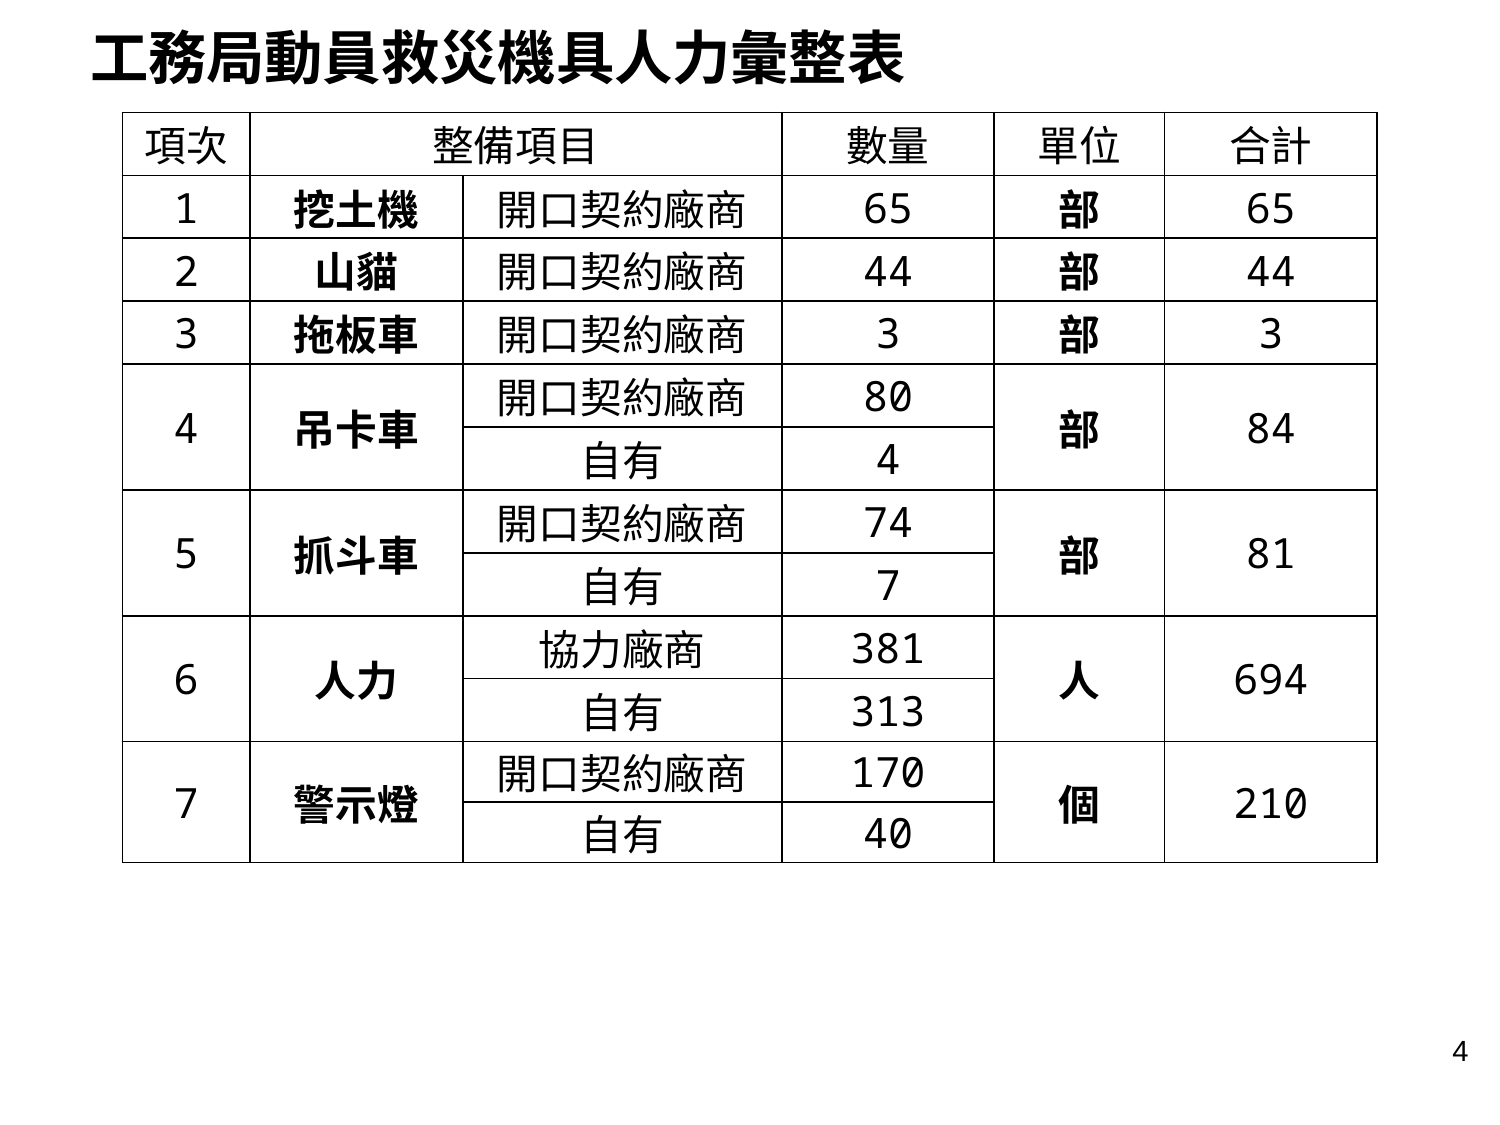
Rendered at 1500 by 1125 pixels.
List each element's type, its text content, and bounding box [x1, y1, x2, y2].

table_cell 84 [1165, 365, 1376, 489]
table_cell 4 [783, 428, 993, 489]
table_cell 挖土機 [251, 176, 462, 237]
table_cell 自有 [464, 428, 781, 489]
table_header 合計 [1165, 113, 1376, 175]
table_cell 開口契約廠商 [464, 239, 781, 300]
slide_number 4 [1437, 1025, 1500, 1104]
table_cell 自有 [464, 679, 781, 741]
table_cell 部 [995, 302, 1164, 363]
table_cell 3 [123, 302, 249, 363]
table_cell 210 [1165, 742, 1376, 862]
table_cell 協力廠商 [464, 617, 781, 678]
table_cell 74 [783, 491, 993, 552]
table_cell 7 [123, 742, 249, 862]
table_cell 81 [1165, 491, 1376, 615]
table_cell 6 [123, 617, 249, 741]
table_cell 開口契約廠商 [464, 742, 781, 801]
table_header 單位 [995, 113, 1164, 175]
table_cell 80 [783, 365, 993, 426]
table_header 數量 [783, 113, 993, 175]
table_cell 65 [783, 176, 993, 237]
table_cell 44 [1165, 239, 1376, 300]
table_cell 部 [995, 176, 1164, 237]
table_cell 5 [123, 491, 249, 615]
table_cell 694 [1165, 617, 1376, 741]
table_cell 170 [783, 742, 993, 801]
table_cell 拖板車 [251, 302, 462, 363]
table_cell 自有 [464, 803, 781, 862]
table_cell 個 [995, 742, 1164, 862]
table_cell 抓斗車 [251, 491, 462, 615]
table_cell 65 [1165, 176, 1376, 237]
table_cell 40 [783, 803, 993, 862]
table_cell 3 [1165, 302, 1376, 363]
table_cell 開口契約廠商 [464, 491, 781, 552]
table_cell 部 [995, 365, 1164, 489]
title 工務局動員救災機具人力彙整表 [75, 0, 1425, 150]
table_header 項次 [123, 113, 249, 175]
table_cell 44 [783, 239, 993, 300]
table_cell 山貓 [251, 239, 462, 300]
table_cell 313 [783, 679, 993, 741]
table_cell 381 [783, 617, 993, 678]
table_cell 部 [995, 491, 1164, 615]
table_cell 7 [783, 554, 993, 615]
table_cell 開口契約廠商 [464, 176, 781, 237]
table_cell 人力 [251, 617, 462, 741]
table_cell 開口契約廠商 [464, 365, 781, 426]
table_cell 警示燈 [251, 742, 462, 862]
table_cell 開口契約廠商 [464, 302, 781, 363]
table_cell 自有 [464, 554, 781, 615]
table_cell 3 [783, 302, 993, 363]
table_cell 4 [123, 365, 249, 489]
table_cell 部 [995, 239, 1164, 300]
table_header 整備項目 [251, 113, 781, 175]
table_cell 2 [123, 239, 249, 300]
table_cell 人 [995, 617, 1164, 741]
table_cell 1 [123, 176, 249, 237]
table_cell 吊卡車 [251, 365, 462, 489]
